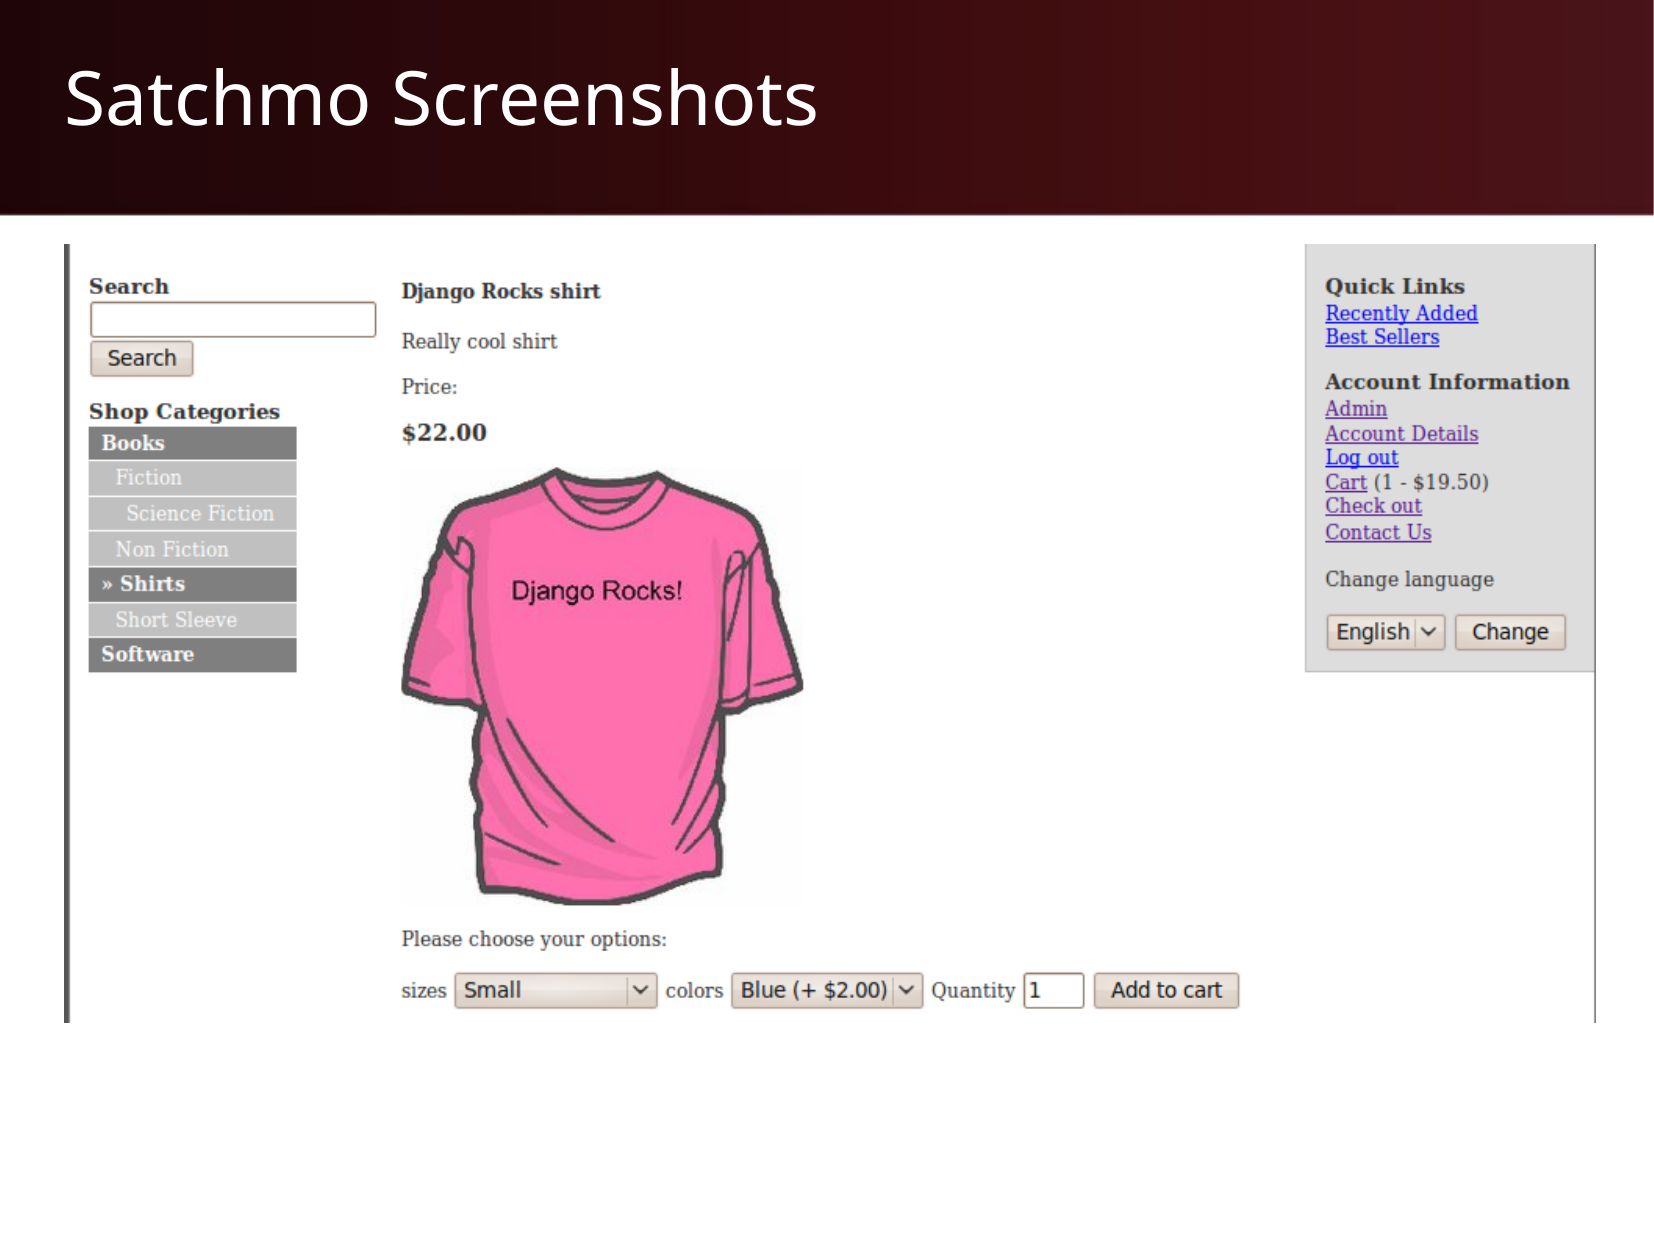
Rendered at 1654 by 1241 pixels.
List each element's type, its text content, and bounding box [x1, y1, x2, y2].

text_box Satchmo Screenshots [49, 37, 1418, 219]
picture [0, 0, 1654, 1241]
